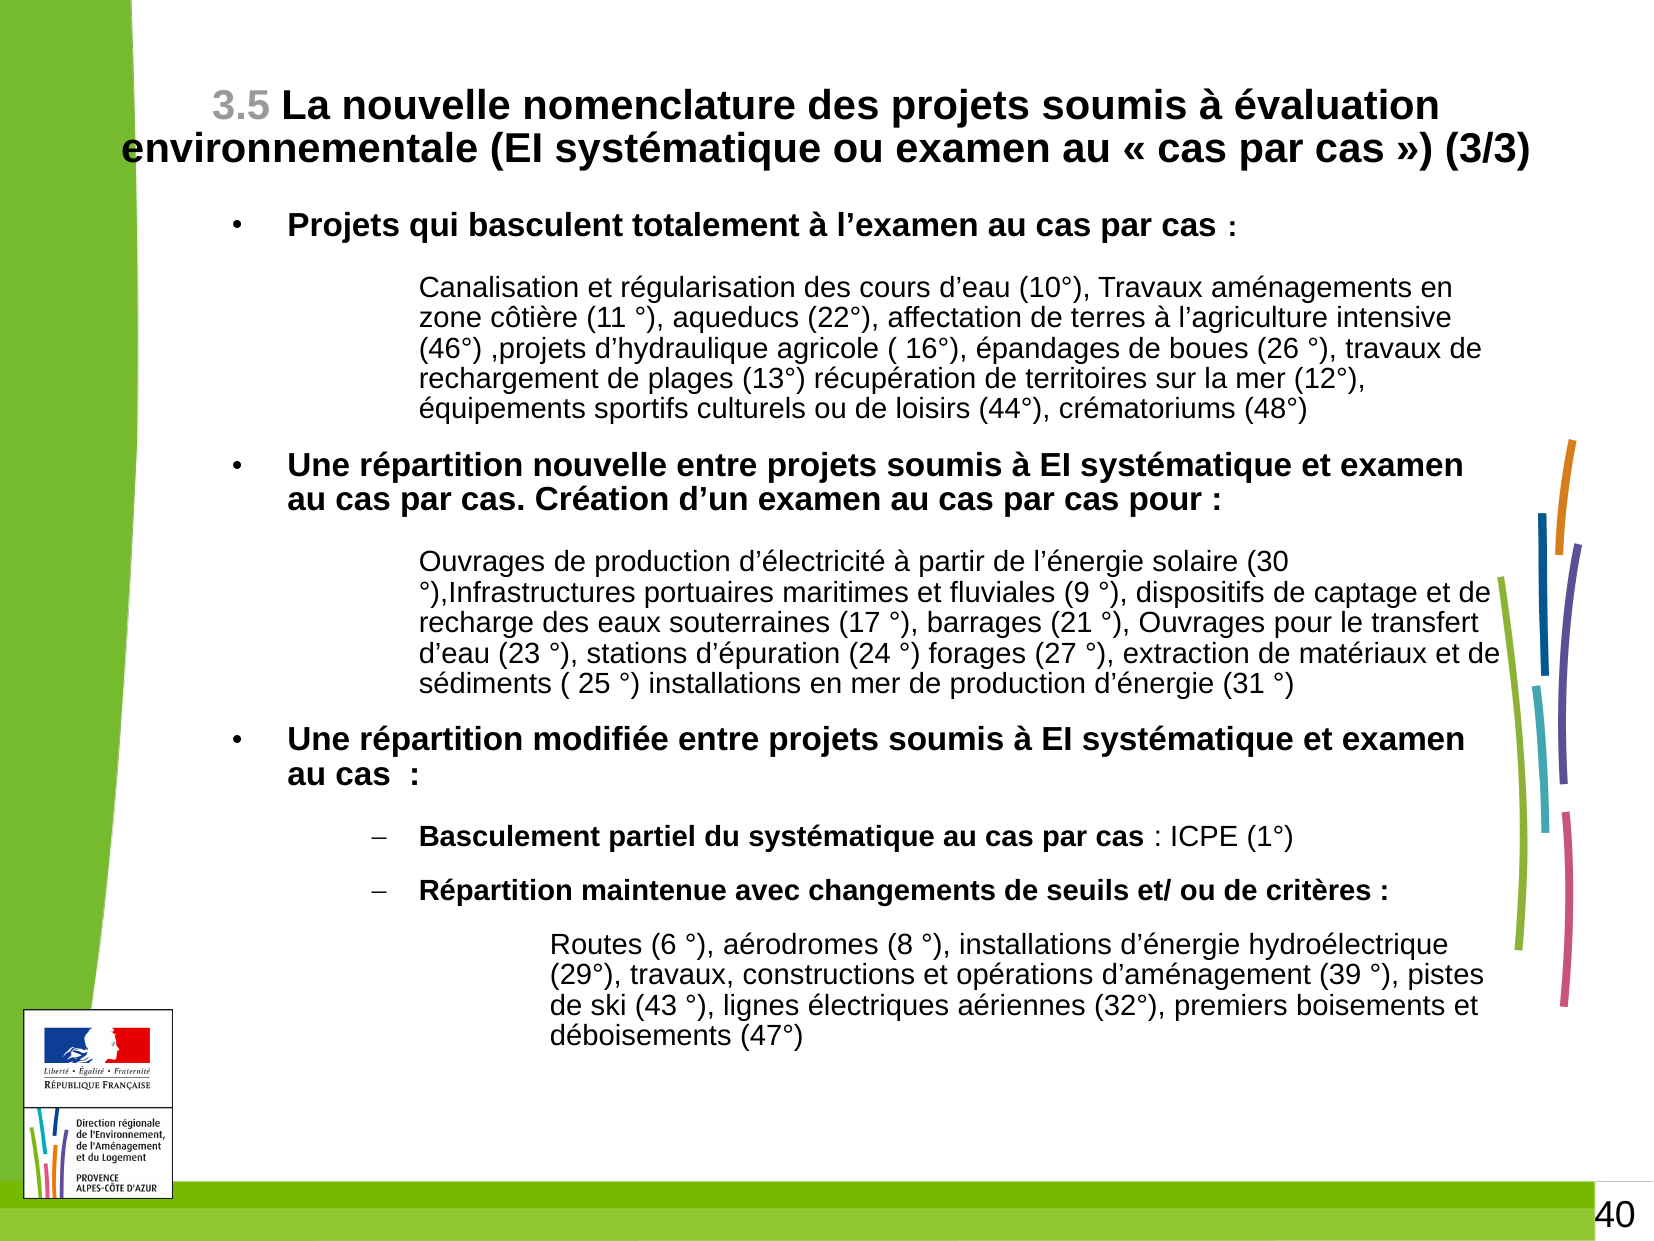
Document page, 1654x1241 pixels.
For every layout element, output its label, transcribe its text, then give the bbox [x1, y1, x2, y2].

list Projets qui basculent totalement à l’examen au cas par cas : Canalisation et régularisation des cours d’eau (10°), Travaux aménagements en zone côtière (11 °), aqueducs (22°), affectation de terres à l’agriculture intensive (46°) ,projets d’hydraulique agricole ( 16°), épandages de boues (26 °), travaux de rechargement de plages (13°) récupération de territoires sur la mer (12°), équipements sportifs culturels ou de loisirs (44°), crématoriums (48°) Une répartition nouvelle entre projets soumis à EI systématique et examen au cas par cas. Création d’un examen au cas par cas pour : Ouvrages de production d’électricité à partir de l’énergie solaire (30 °),Infrastructures portuaires maritimes et fluviales (9 °), dispositifs de captage et de recharge des eaux souterraines (17 °), barrages (21 °), Ouvrages pour le transfert d’eau (23 °), stations d’épuration (24 °) forages (27 °), extraction de matériaux et de sédiments ( 25 °) installations en mer de production d’énergie (31 °) Une répartition modifiée entre projets soumis à EI systématique et examen au cas : Basculement partiel du systématique au cas par cas : ICPE (1°) Répartition maintenue avec changements de seuils et/ ou de critères : Routes (6 °), aérodromes (8 °), installations d’énergie hydroélectrique (29°), travaux, constructions et opérations d’aménagement (39 °), pistes de ski (43 °), lignes électriques aériennes (32°), premiers boisements et déboisements (47°) [175, 208, 1504, 1142]
picture [0, 0, 1654, 1241]
title 3.5 La nouvelle nomenclature des projets soumis à évaluation environnementale (EI systématique ou examen au « cas par cas ») (3/3) [82, 49, 1571, 207]
